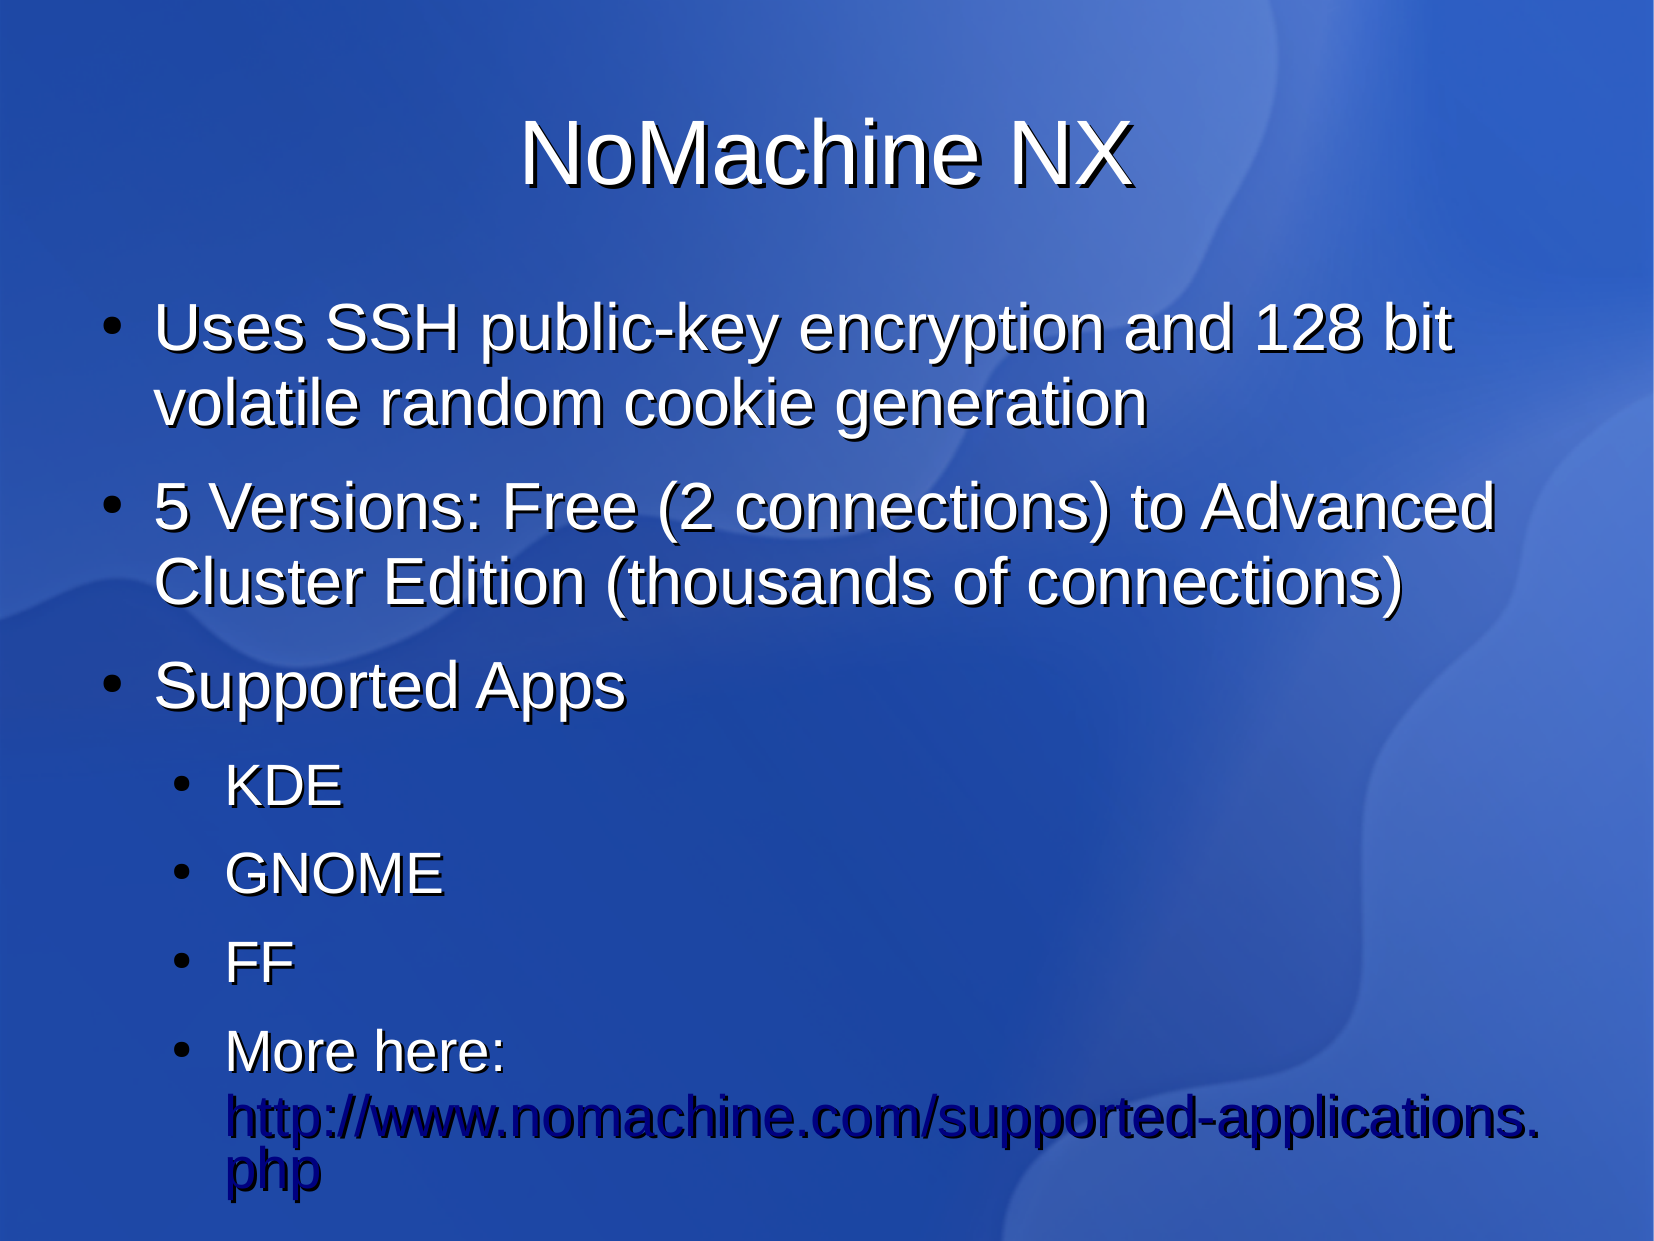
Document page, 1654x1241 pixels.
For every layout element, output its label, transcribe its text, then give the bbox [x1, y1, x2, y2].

picture [0, 0, 1654, 1241]
title NoMachine NX [82, 56, 1571, 250]
list Uses SSH public-key encryption and 128 bit volatile random cookie generation 5 Versions: Free (2 connections) to Advanced Cluster Edition (thousands of connections) Supported Apps KDE GNOME FF More here:http://www.nomachine.com/supported-applications.php [82, 290, 1571, 1241]
